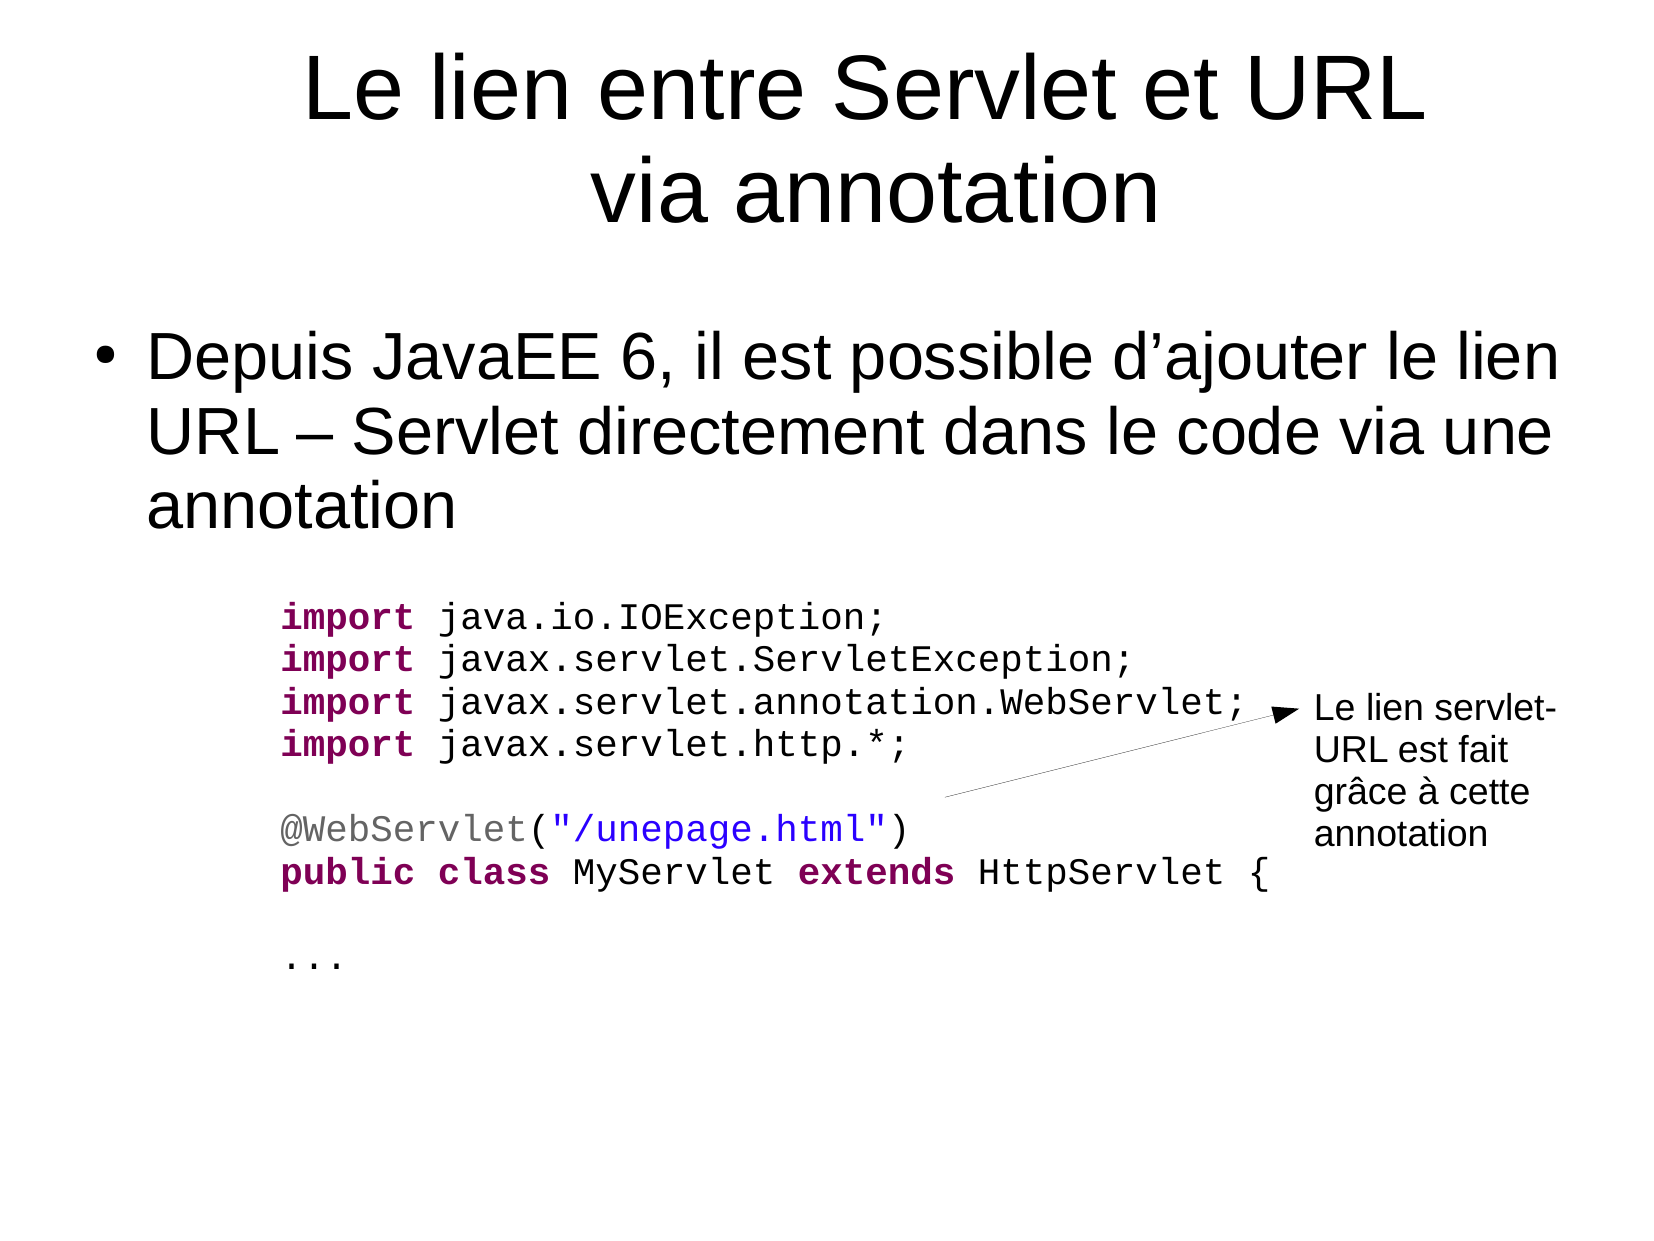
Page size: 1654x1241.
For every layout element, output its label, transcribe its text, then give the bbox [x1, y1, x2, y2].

text_box import java.io.IOException; import javax.servlet.ServletException; import javax.servlet.annotation.WebServlet; import javax.servlet.http.*; @WebServlet("/unepage.html") public class MyServlet extends HttpServlet { ... [265, 590, 1318, 1106]
title Le lien entre Servlet et URL via annotation [129, 36, 1625, 242]
list Depuis JavaEE 6, il est possible d’ajouter le lien URL – Servlet directement dans le code via une annotation [75, 318, 1595, 1176]
text_box Le lien servlet-URL est fait grâce à cette annotation [1299, 679, 1625, 988]
